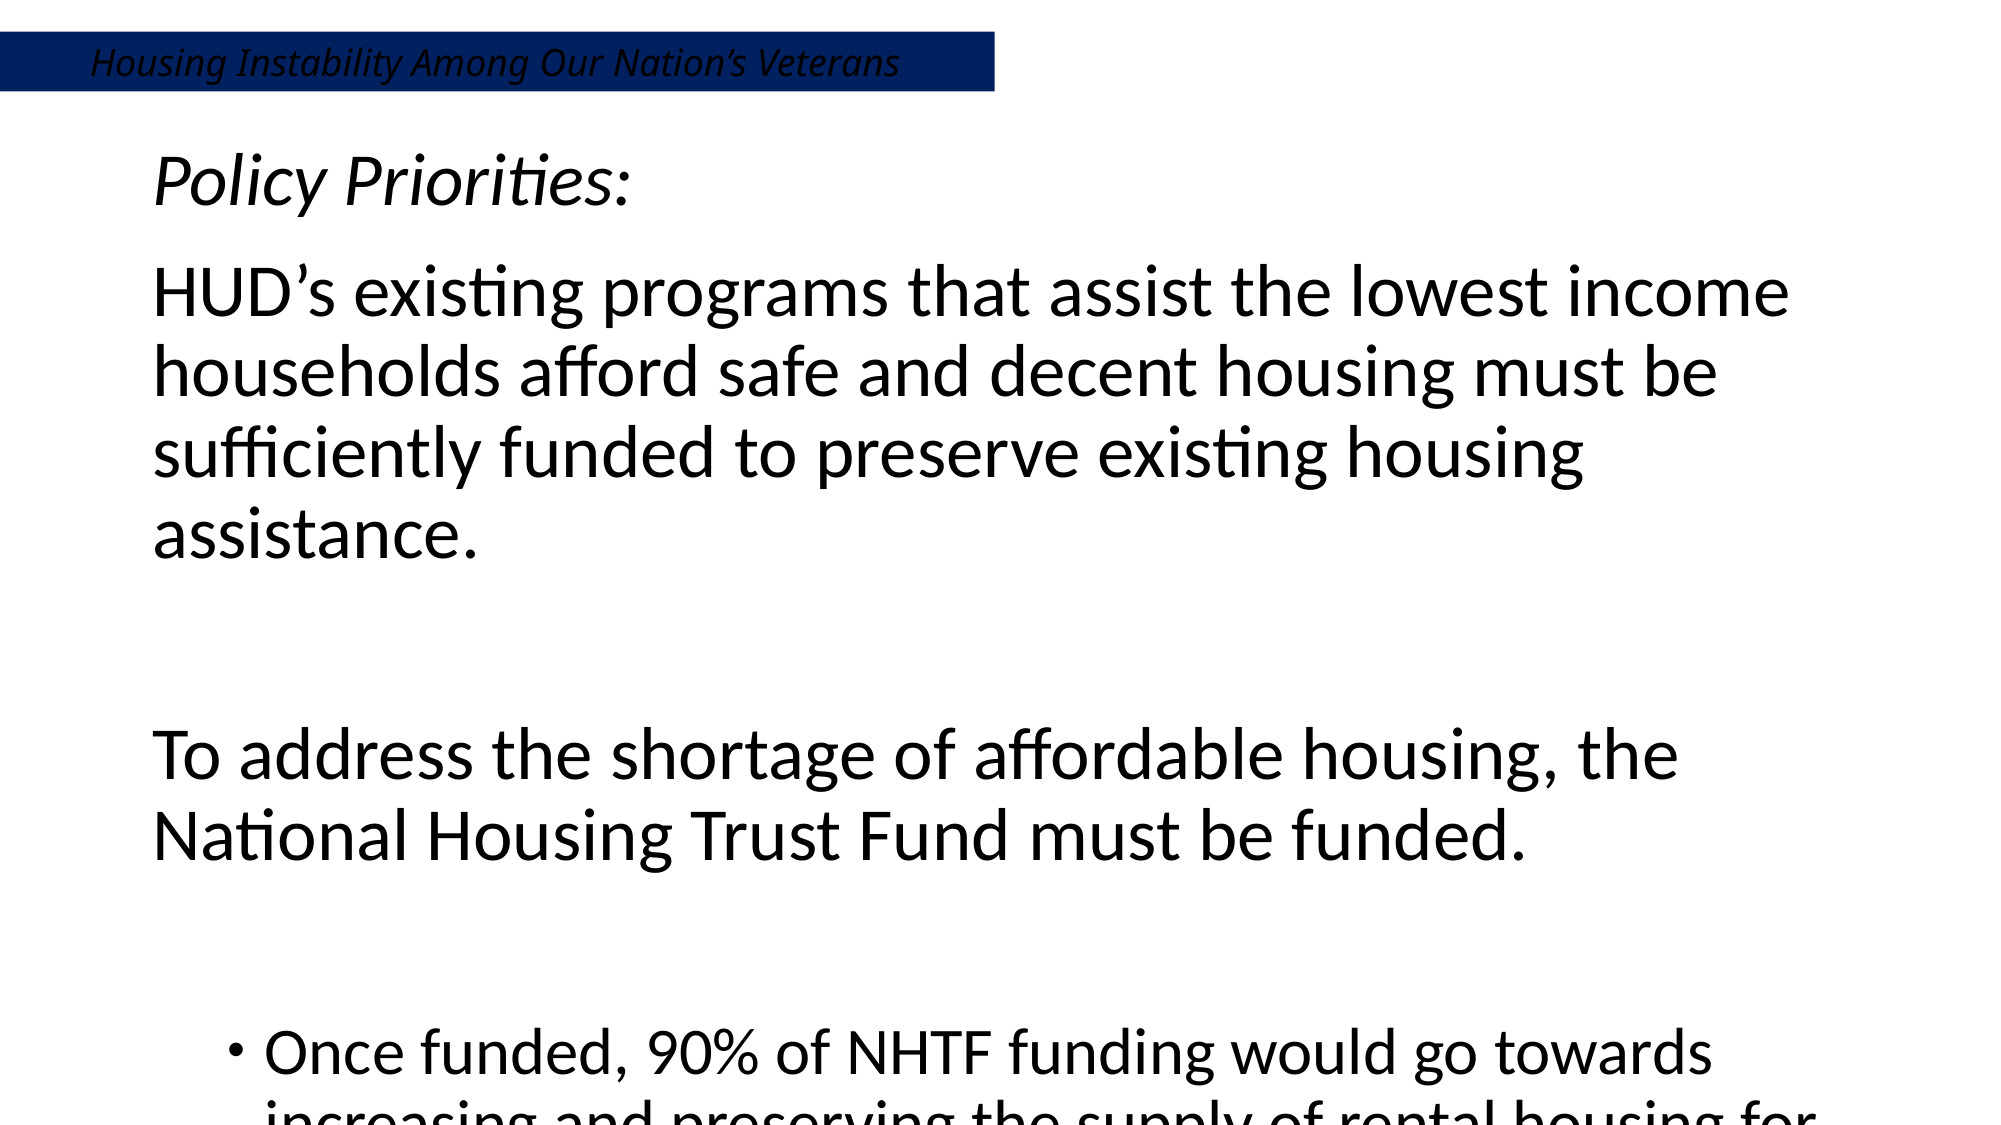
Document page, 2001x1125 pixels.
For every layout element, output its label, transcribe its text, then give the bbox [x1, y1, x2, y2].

text_box Housing Instability Among Our Nation’s Veterans [0, 31, 995, 92]
list Policy Priorities: HUD’s existing programs that assist the lowest income households afford safe and decent housing must be sufficiently funded to preserve existing housing assistance. To address the shortage of affordable housing, the National Housing Trust Fund must be funded. Once funded, 90% of NHTF funding would go towards increasing and preserving the supply of rental housing for ELI and VLI households, and the other 10% could be used for assisting first-time homebuyers. [137, 133, 1863, 1073]
